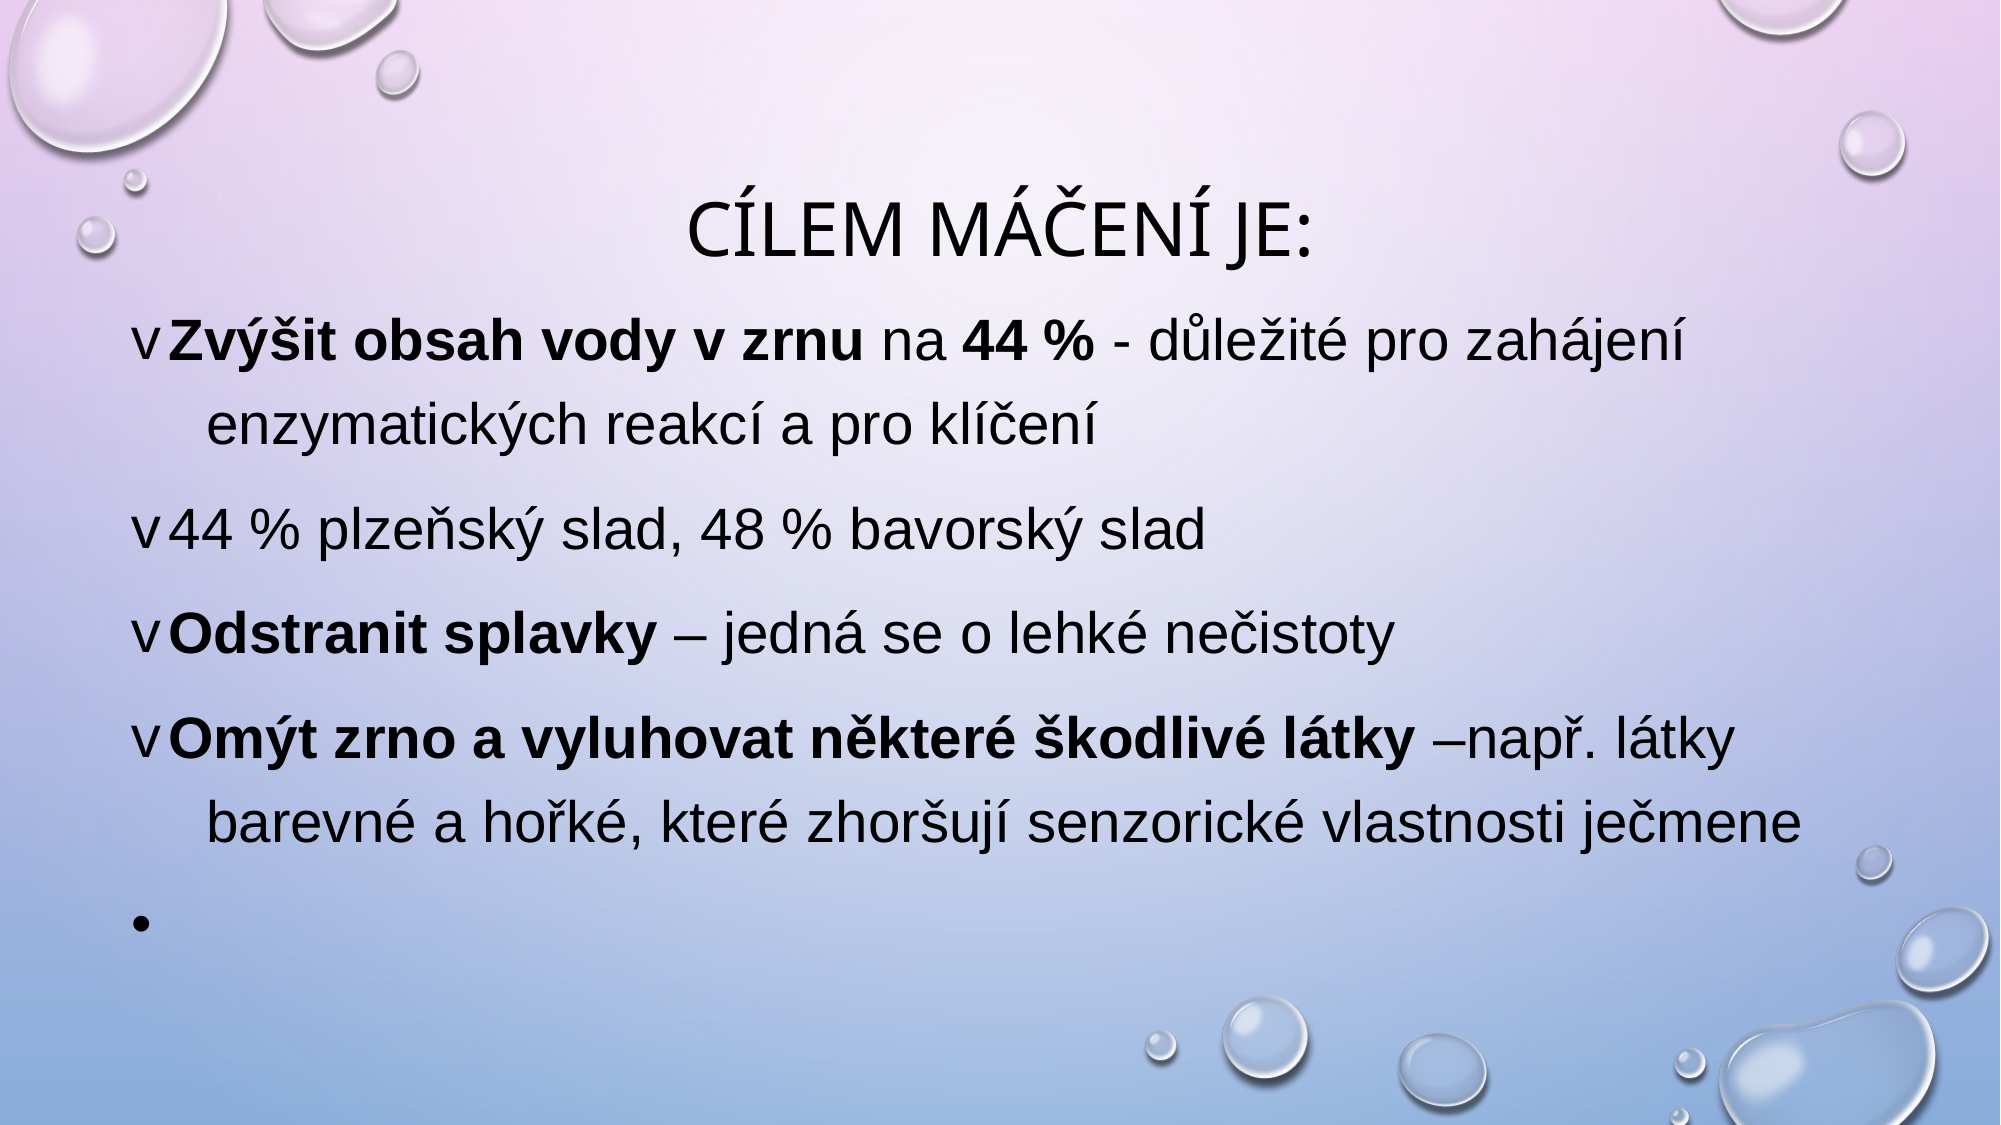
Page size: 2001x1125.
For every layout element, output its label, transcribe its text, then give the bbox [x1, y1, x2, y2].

title Cílem máčení je: [149, 101, 1851, 280]
list Zvýšit obsah vody v zrnu na 44 % - důležité pro zahájení enzymatických reakcí a pro klíčení 44 % plzeňský slad, 48 % bavorský slad Odstranit splavky – jedná se o lehké nečistoty Omýt zrno a vyluhovat některé škodlivé látky –např. látky barevné a hořké, které zhoršují senzorické vlastnosti ječmene [116, 280, 1851, 951]
